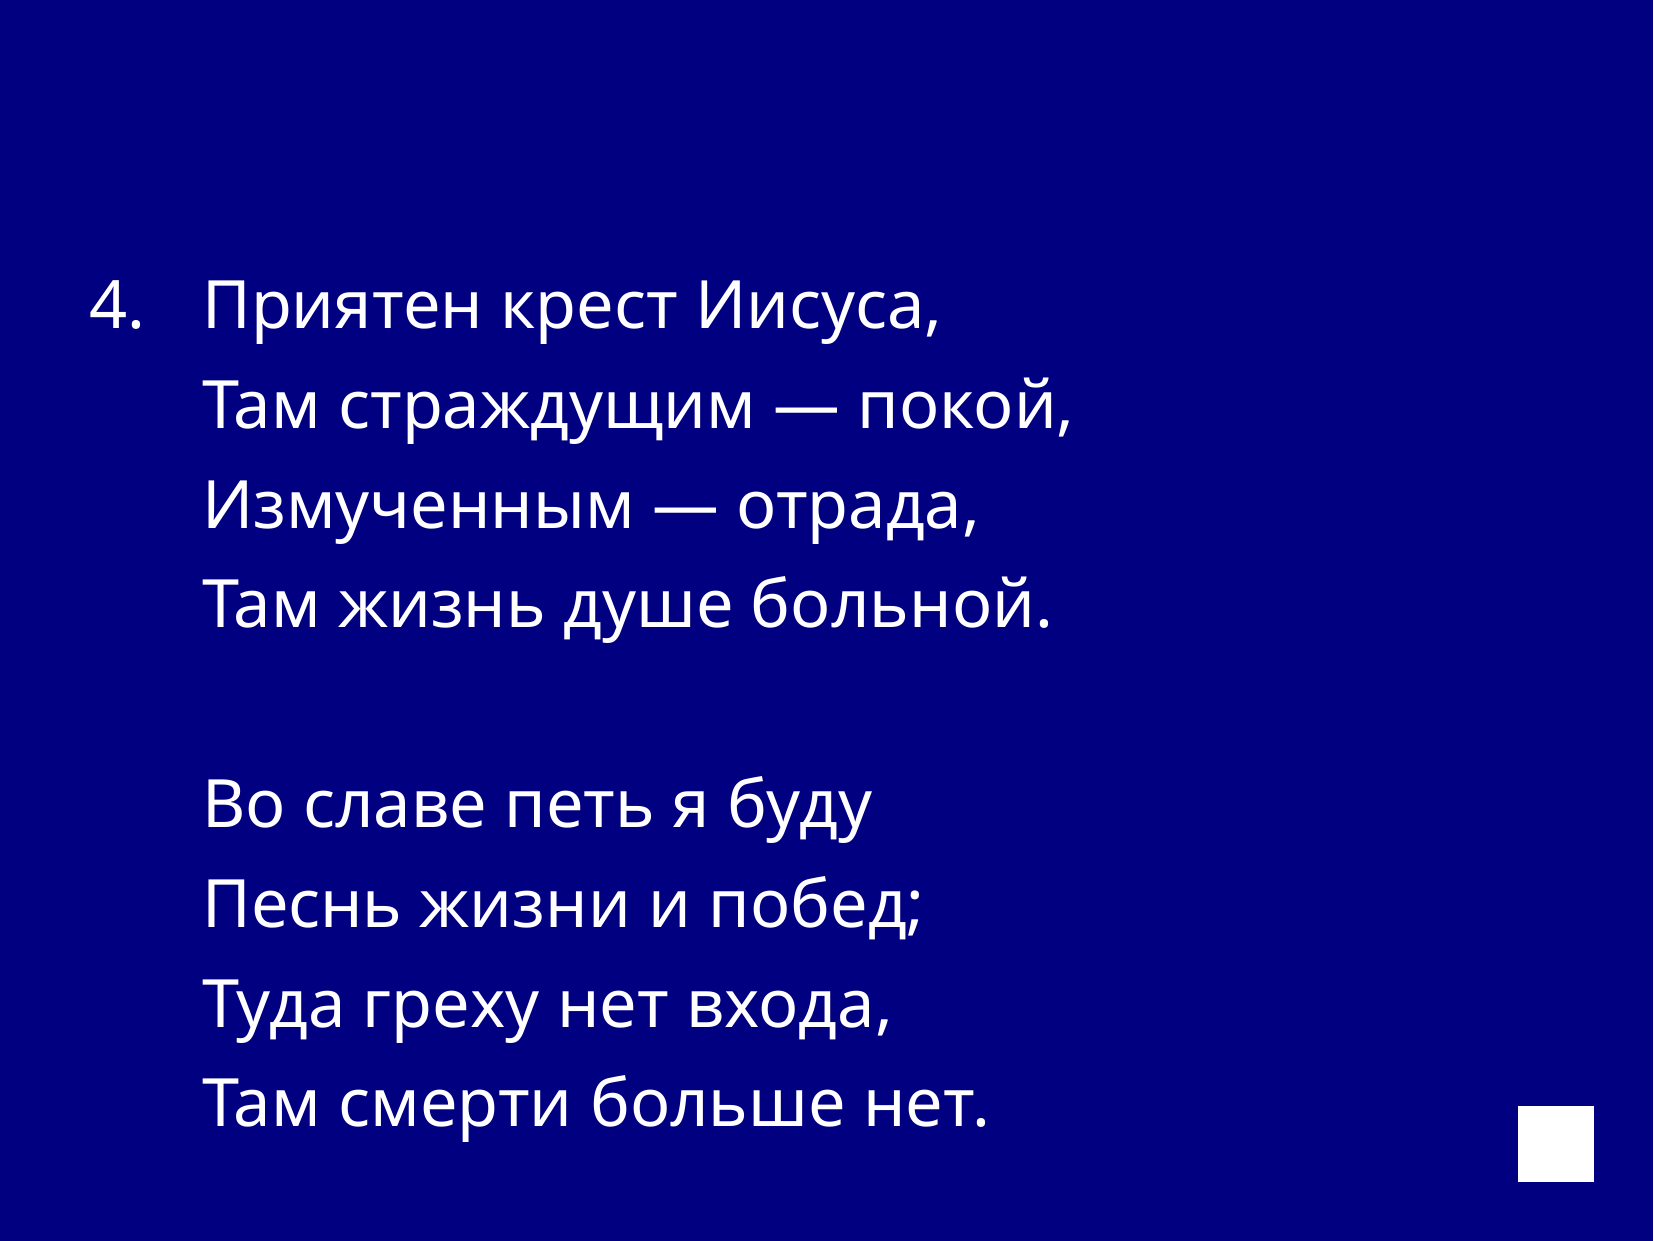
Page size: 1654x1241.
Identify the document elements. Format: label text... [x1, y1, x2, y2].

text_box [1518, 1106, 1594, 1182]
text_box 4. Приятен крест Иисуса, Там страждущим — покой, Измученным — отрада, Там жизнь душе больной. Во славе петь я буду Песнь жизни и побед; Туда греху нет входа, Там смерти больше нет. [75, 150, 1576, 1163]
